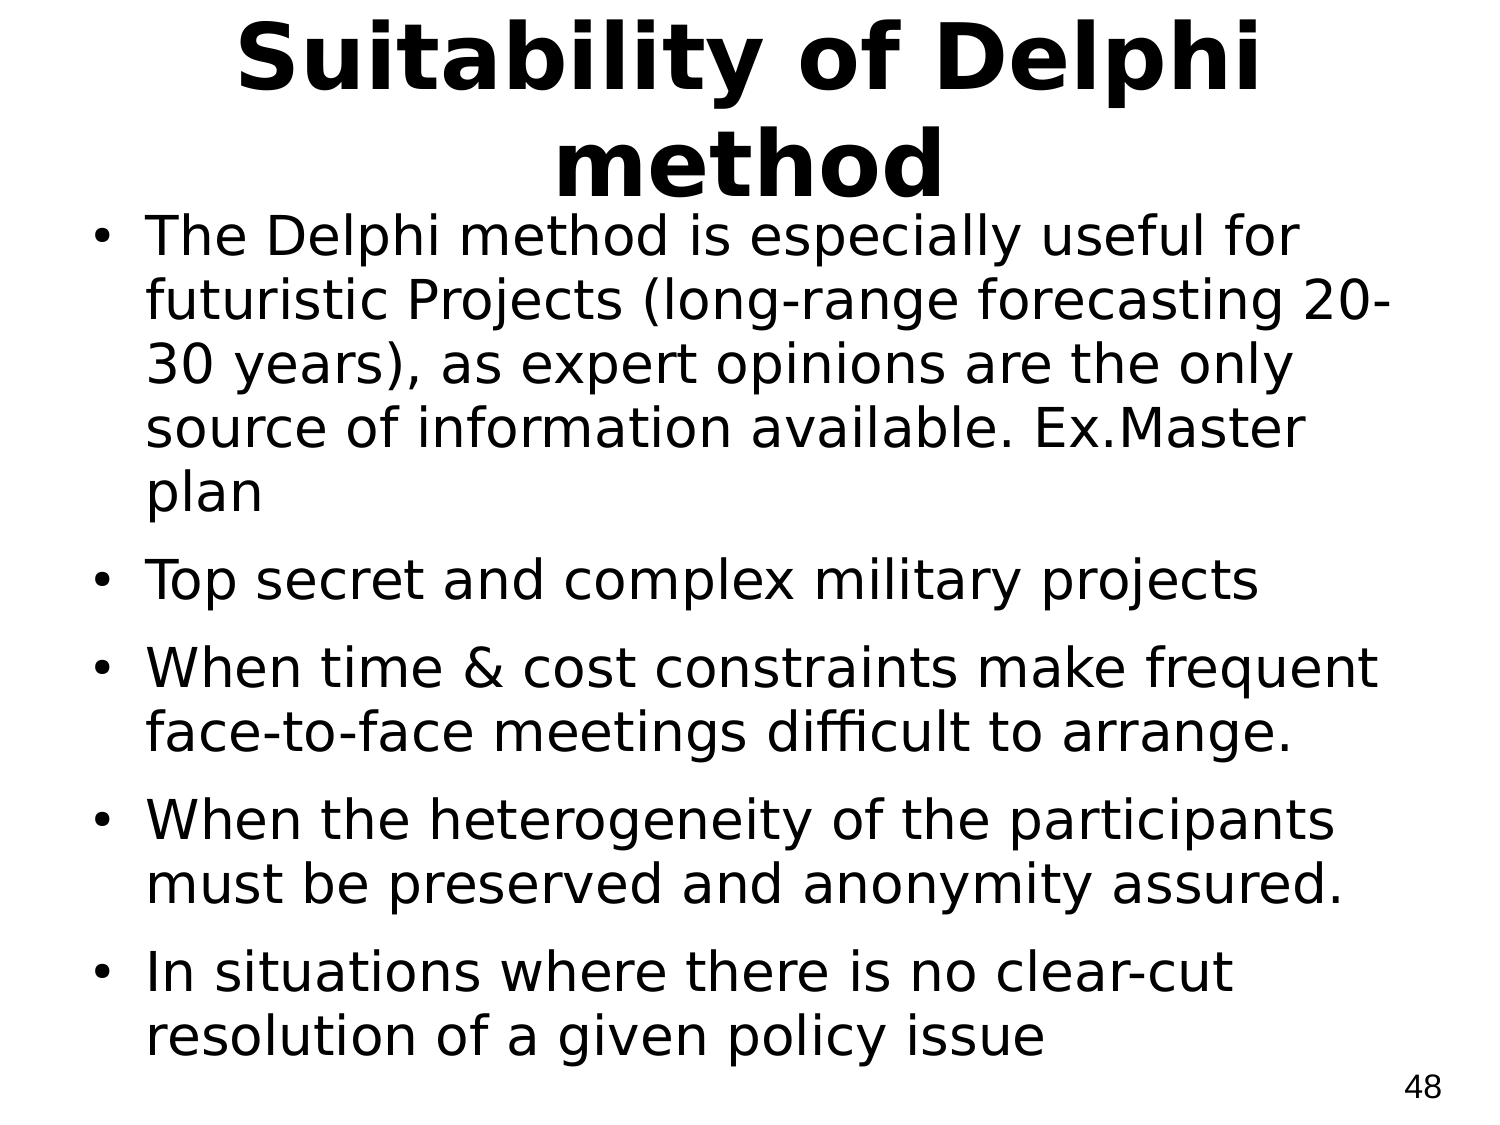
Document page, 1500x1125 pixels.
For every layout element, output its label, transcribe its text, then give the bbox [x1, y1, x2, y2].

title Suitability of Delphi method [75, 3, 1425, 218]
list The Delphi method is especially useful for futuristic Projects (long-range forecasting 20-30 years), as expert opinions are the only source of information available. Ex.Master plan Top secret and complex military projects When time & cost constraints make frequent face-to-face meetings difficult to arrange. When the heterogeneity of the participants must be preserved and anonymity assured. In situations where there is no clear-cut resolution of a given policy issue [75, 204, 1395, 1075]
